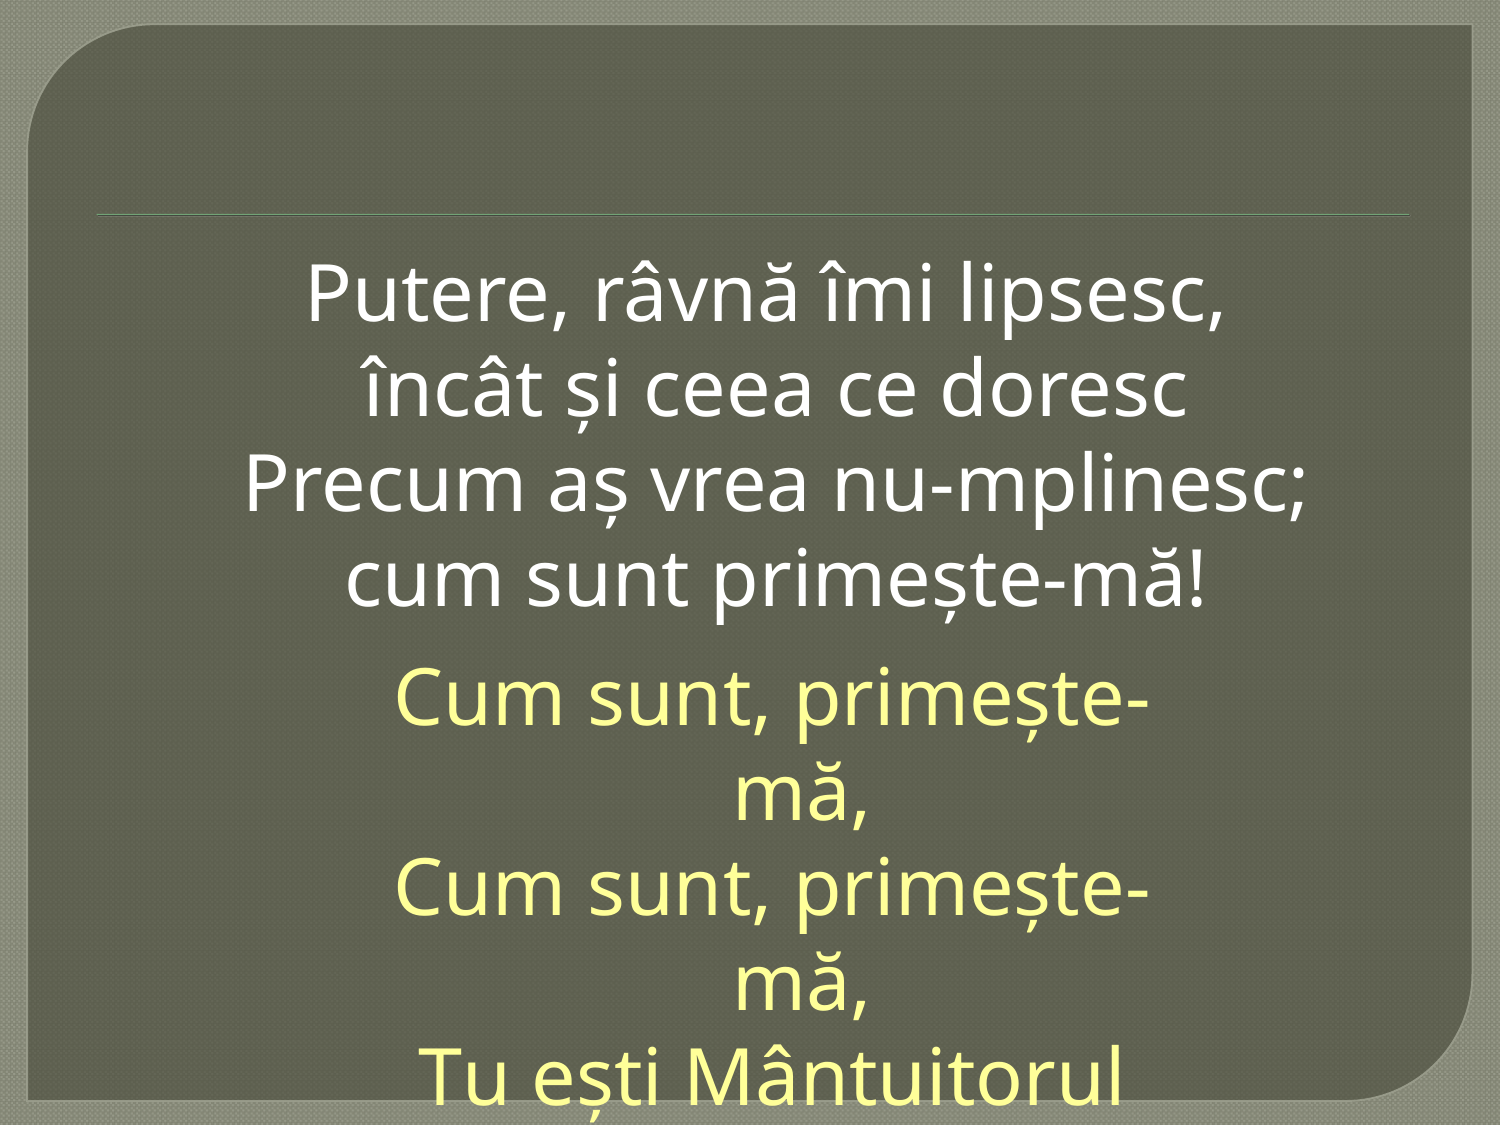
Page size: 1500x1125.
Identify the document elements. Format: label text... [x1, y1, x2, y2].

picture [0, 0, 1500, 1125]
list Putere, râvnă îmi lipsesc, încât şi ceea ce doresc Precum aş vrea nu-mplinesc; cum sunt primeşte-mă! [75, 234, 1426, 978]
text_box Cum sunt, primeşte-mă, Cum sunt, primeşte-mă, Tu eşti Mântuitorul meu, Cum sunt, primeşte-mă, [272, 638, 1220, 1034]
title [75, 44, 1426, 233]
